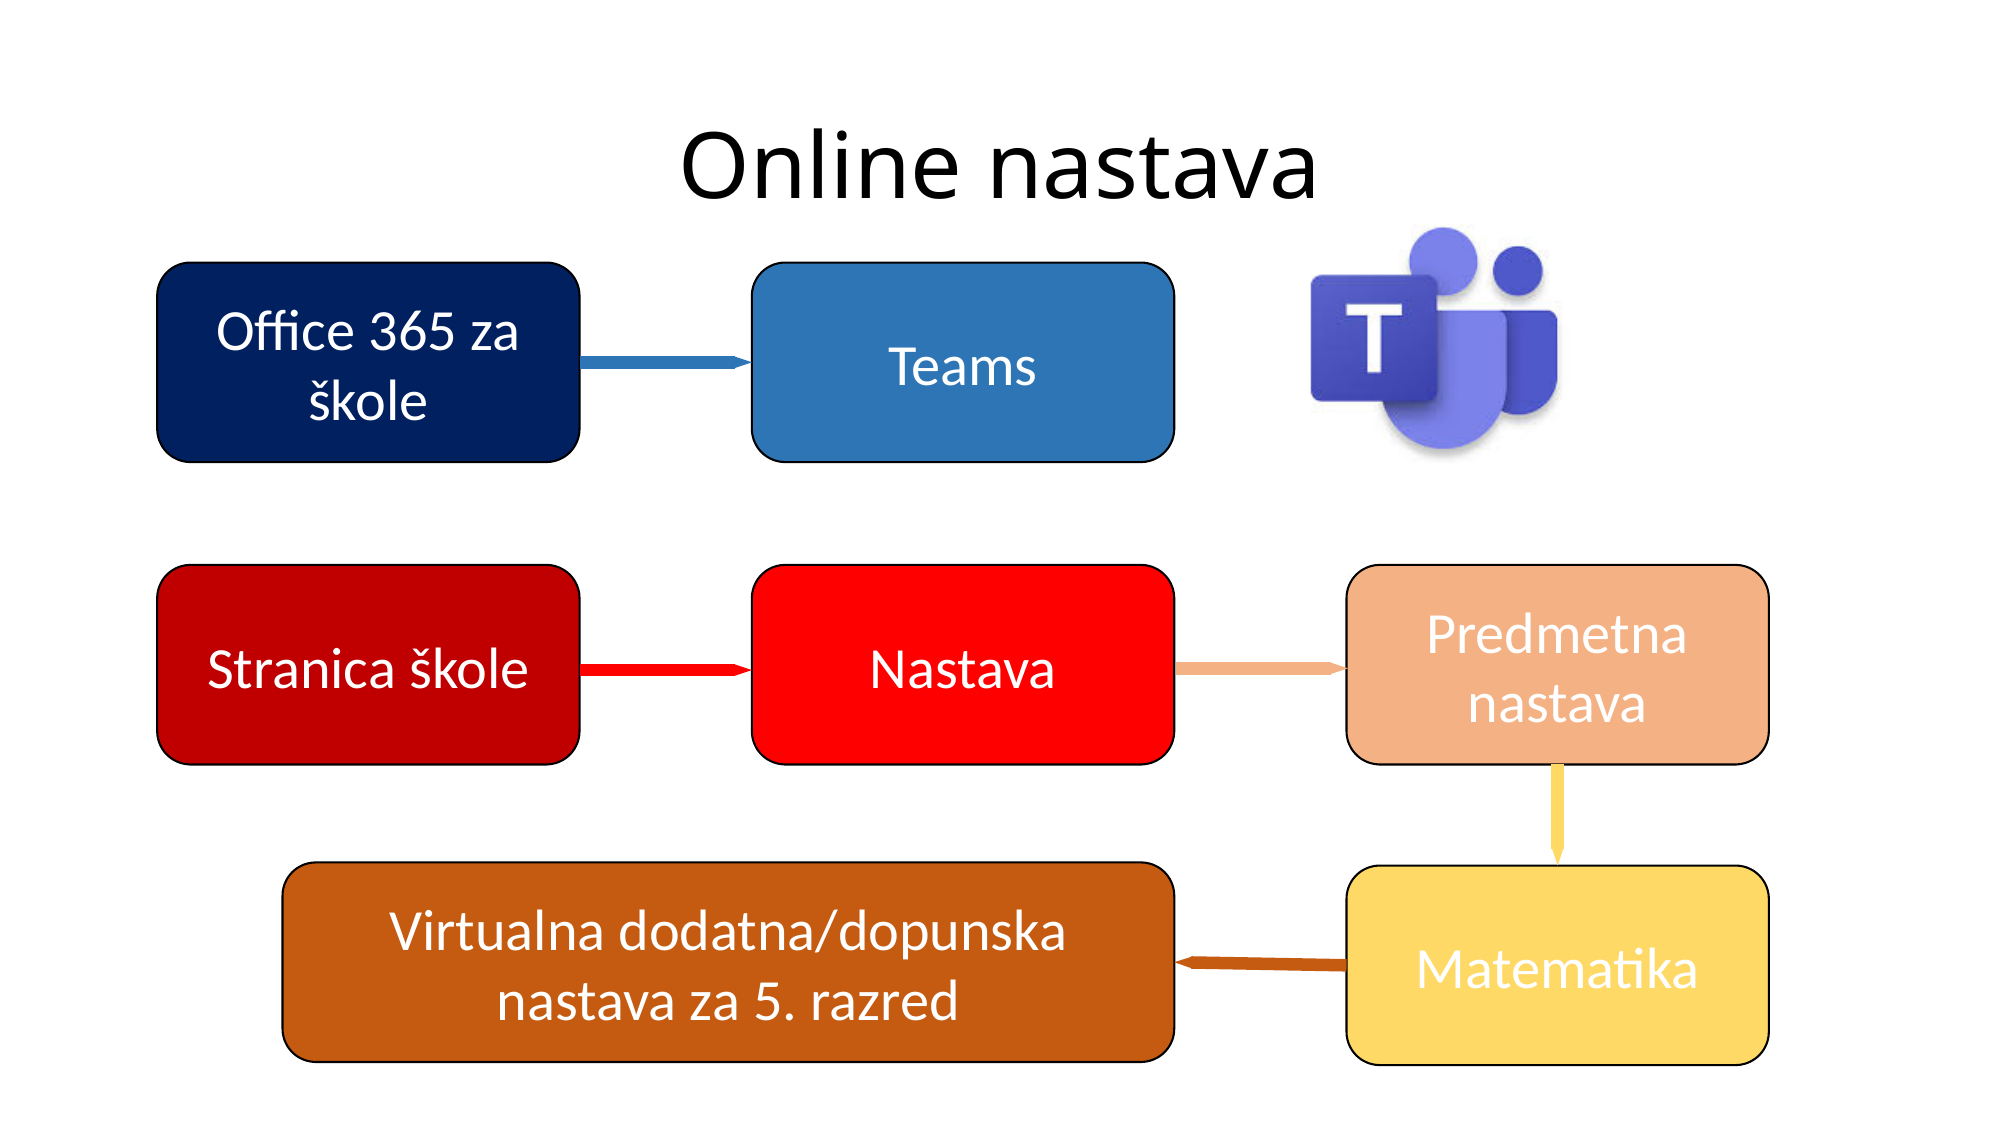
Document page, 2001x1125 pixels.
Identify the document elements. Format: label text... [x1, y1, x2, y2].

text_box Stranica škole [157, 564, 580, 765]
picture [1261, 278, 1614, 515]
text_box Matematika [1346, 865, 1769, 1066]
title Online nastava [137, 59, 1863, 278]
text_box Office 365 za škole [157, 262, 580, 463]
text_box Virtualna dodatna/dopunska nastava za 5. razred [282, 862, 1175, 1062]
text_box Predmetna nastava [1346, 564, 1769, 765]
text_box Nastava [751, 564, 1175, 765]
text_box Teams [751, 262, 1175, 463]
